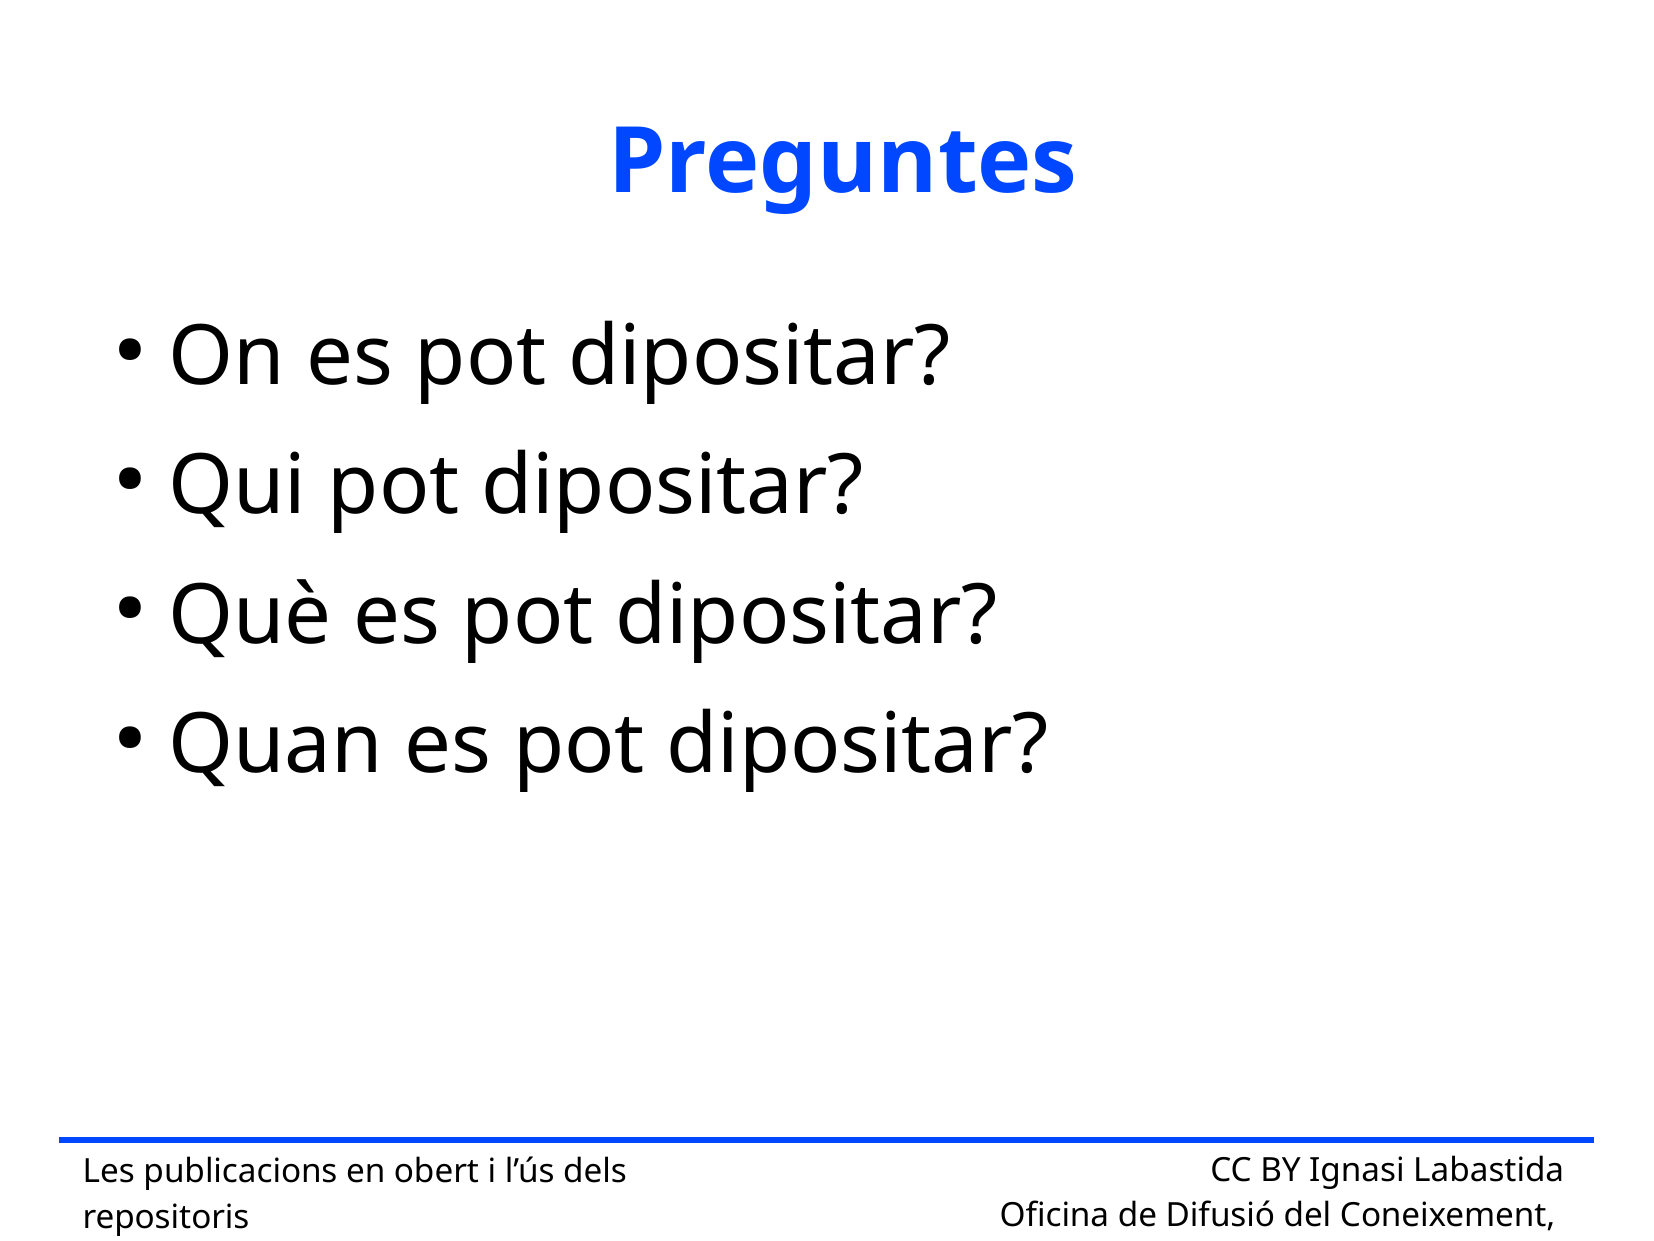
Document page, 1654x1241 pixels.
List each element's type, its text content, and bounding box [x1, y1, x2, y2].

title Preguntes [82, 38, 1571, 267]
list On es pot dipositar? Qui pot dipositar? Què es pot dipositar? Quan es pot dipositar? [82, 289, 1571, 1108]
